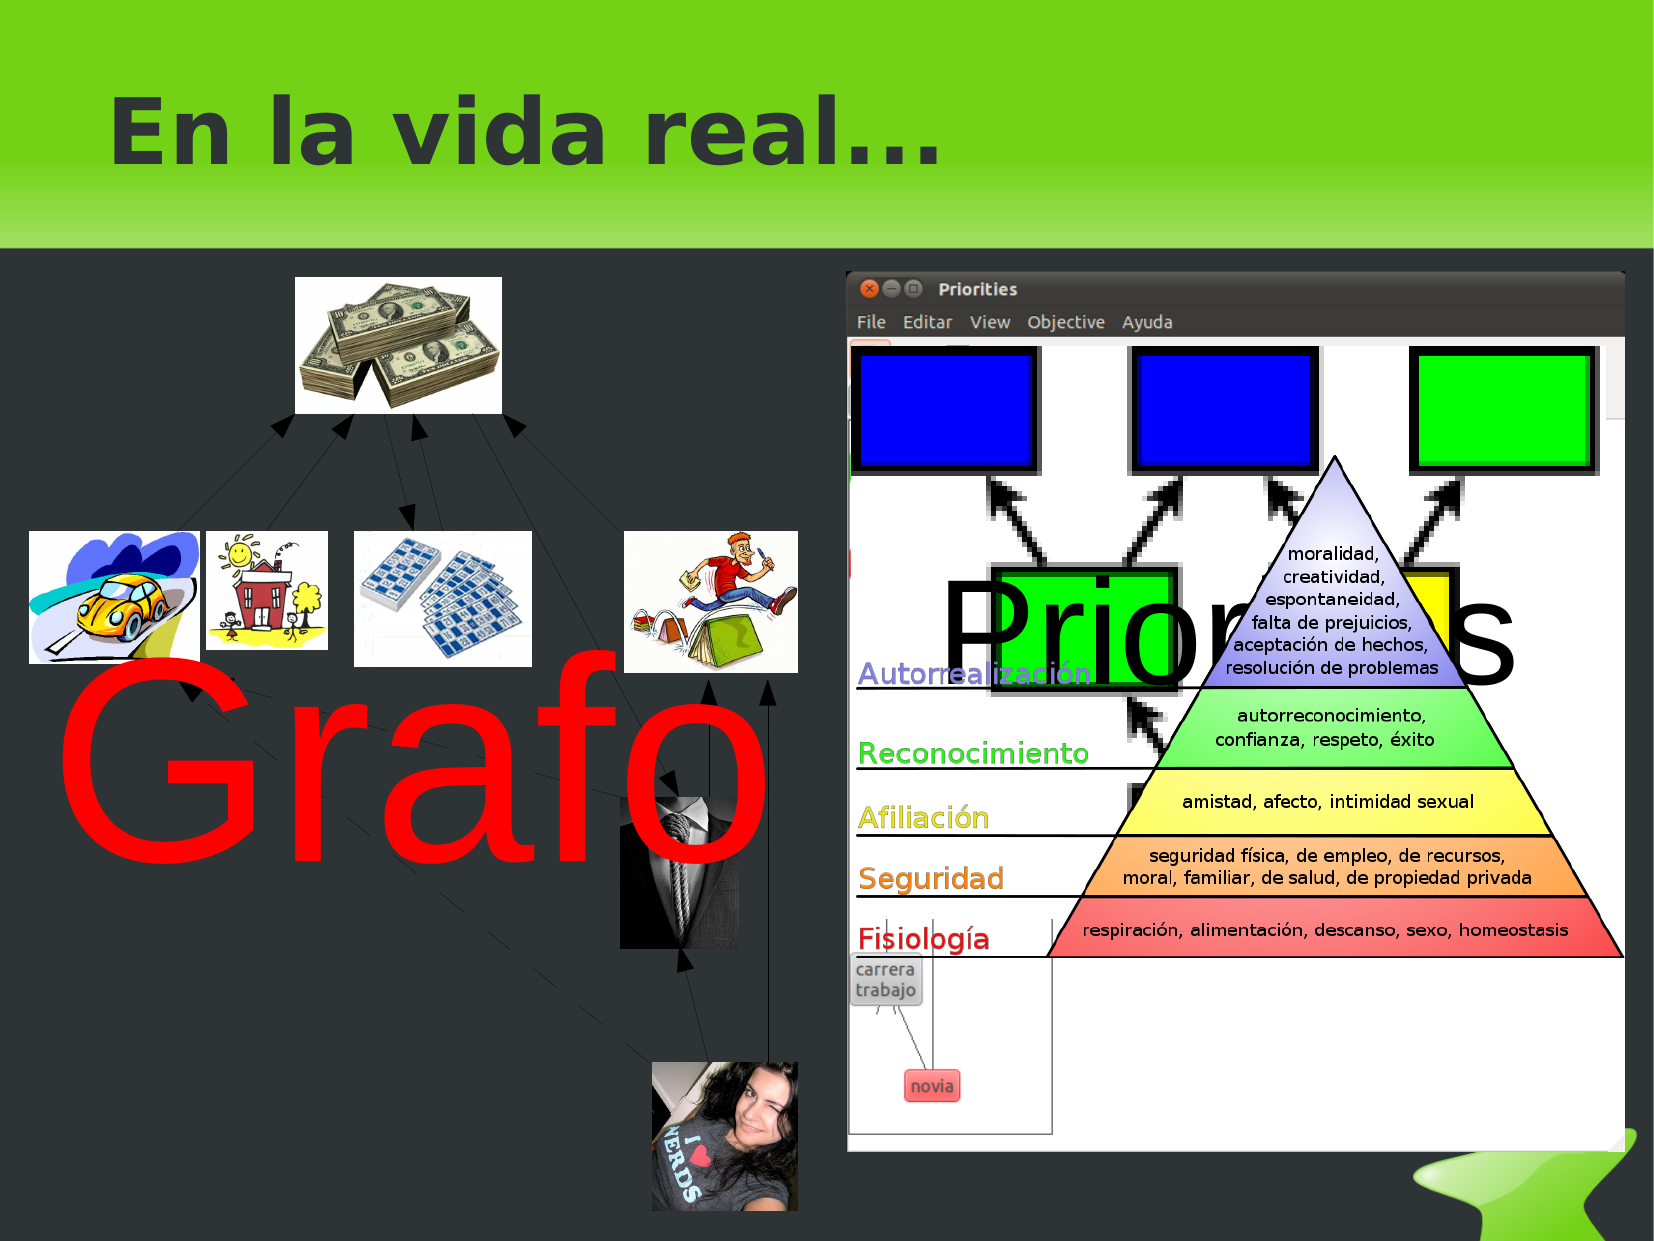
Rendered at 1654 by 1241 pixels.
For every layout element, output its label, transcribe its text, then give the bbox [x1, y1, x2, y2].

text_box Grafo [29, 590, 798, 932]
title En la vida real... [106, 29, 1595, 237]
picture [0, 0, 1654, 1241]
